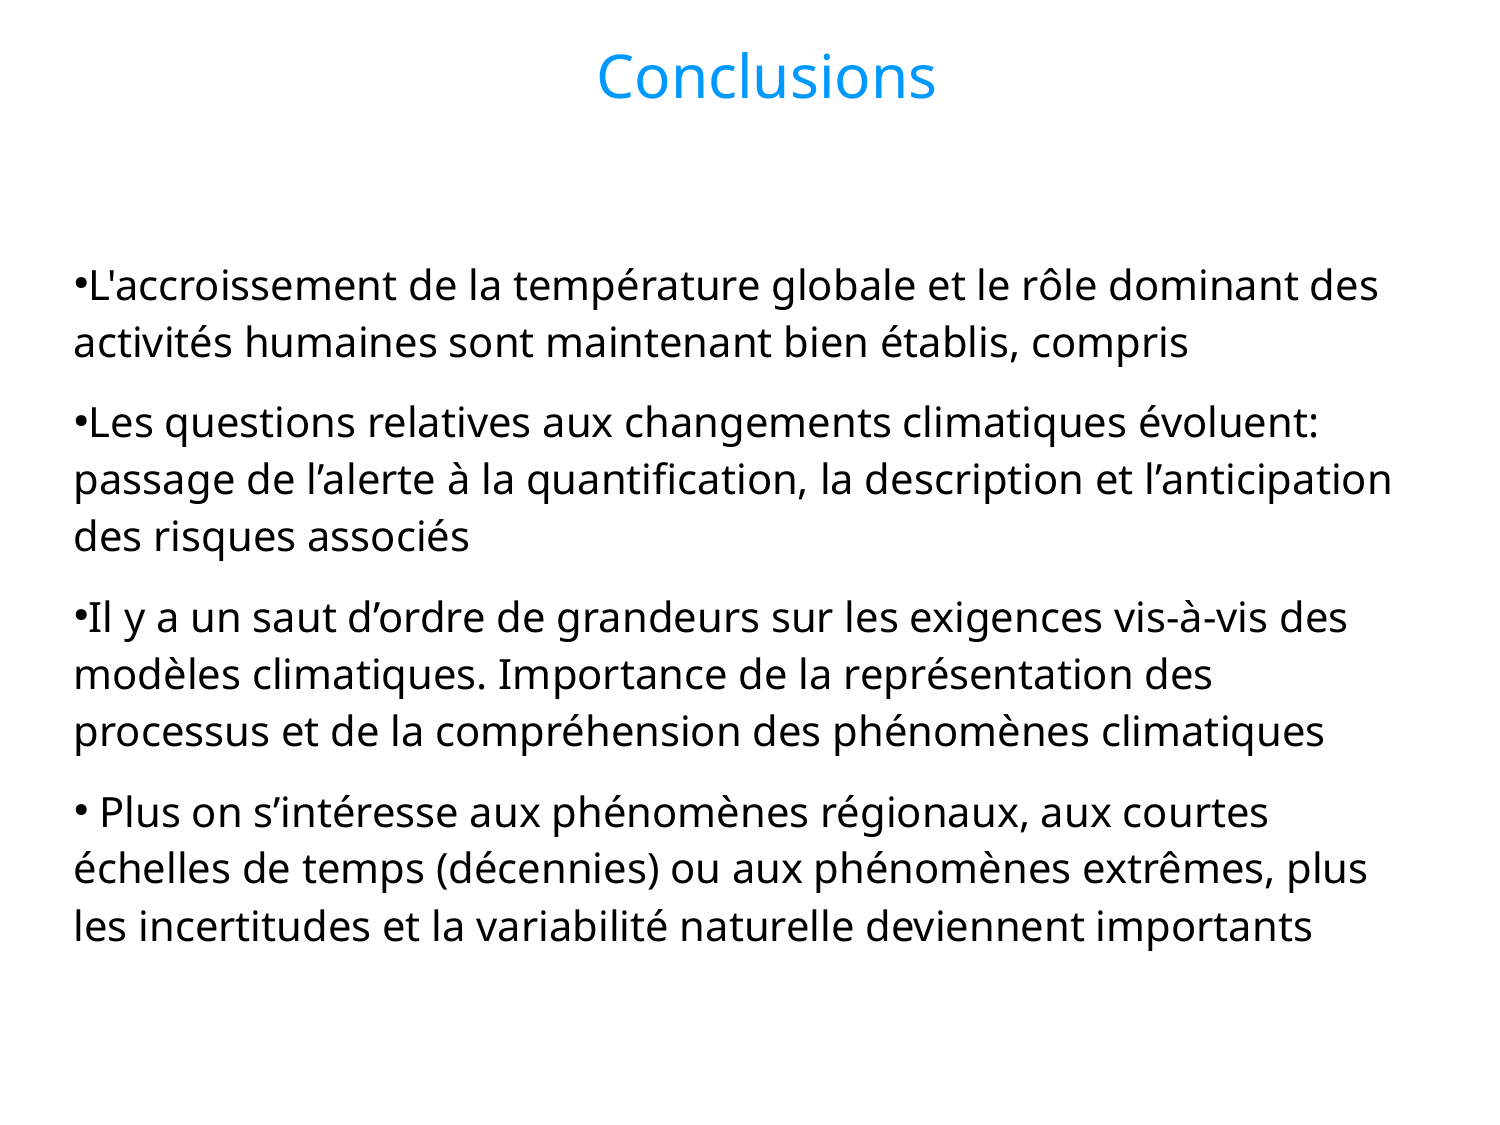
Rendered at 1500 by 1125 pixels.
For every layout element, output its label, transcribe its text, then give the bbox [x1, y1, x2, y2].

text_box L'accroissement de la température globale et le rôle dominant des activités humaines sont maintenant bien établis, compris Les questions relatives aux changements climatiques évoluent: passage de l’alerte à la quantification, la description et l’anticipation des risques associés Il y a un saut d’ordre de grandeurs sur les exigences vis-à-vis des modèles climatiques. Importance de la représentation des processus et de la compréhension des phénomènes climatiques Plus on s’intéresse aux phénomènes régionaux, aux courtes échelles de temps (décennies) ou aux phénomènes extrêmes, plus les incertitudes et la variabilité naturelle deviennent importants [60, 183, 1425, 964]
text_box Conclusions [582, 27, 952, 124]
